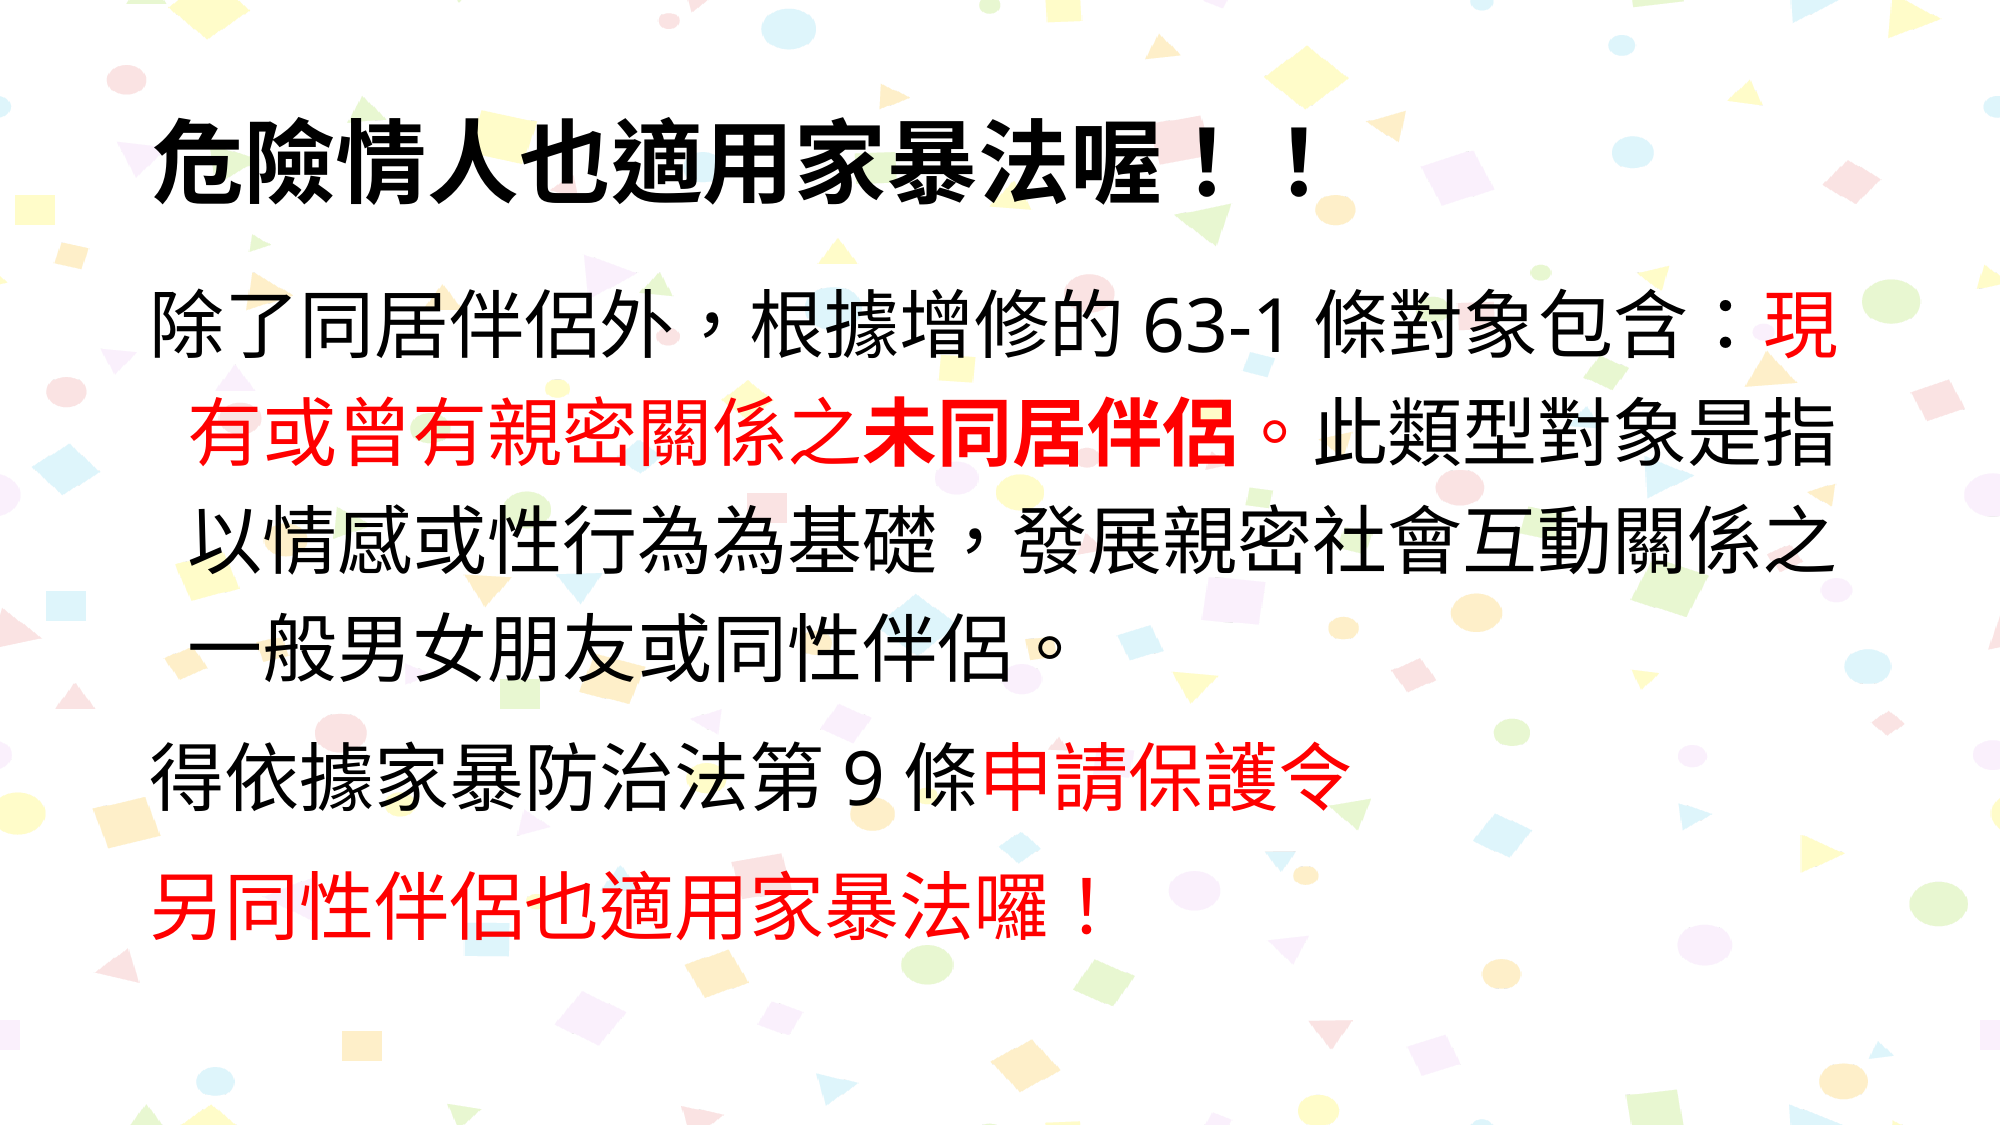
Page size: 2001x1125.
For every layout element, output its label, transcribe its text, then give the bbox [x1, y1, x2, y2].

list 除了同居伴侶外，根據增修的63-1條對象包含：現有或曾有親密關係之未同居伴侶。此類型對象是指以情感或性行為為基礎，發展親密社會互動關係之一般男女朋友或同性伴侶。 得依據家暴防治法第9條申請保護令 另同性伴侶也適用家暴法囉！ [97, 252, 1893, 1065]
title 危險情人也適用家暴法喔！！ [137, 40, 1863, 252]
